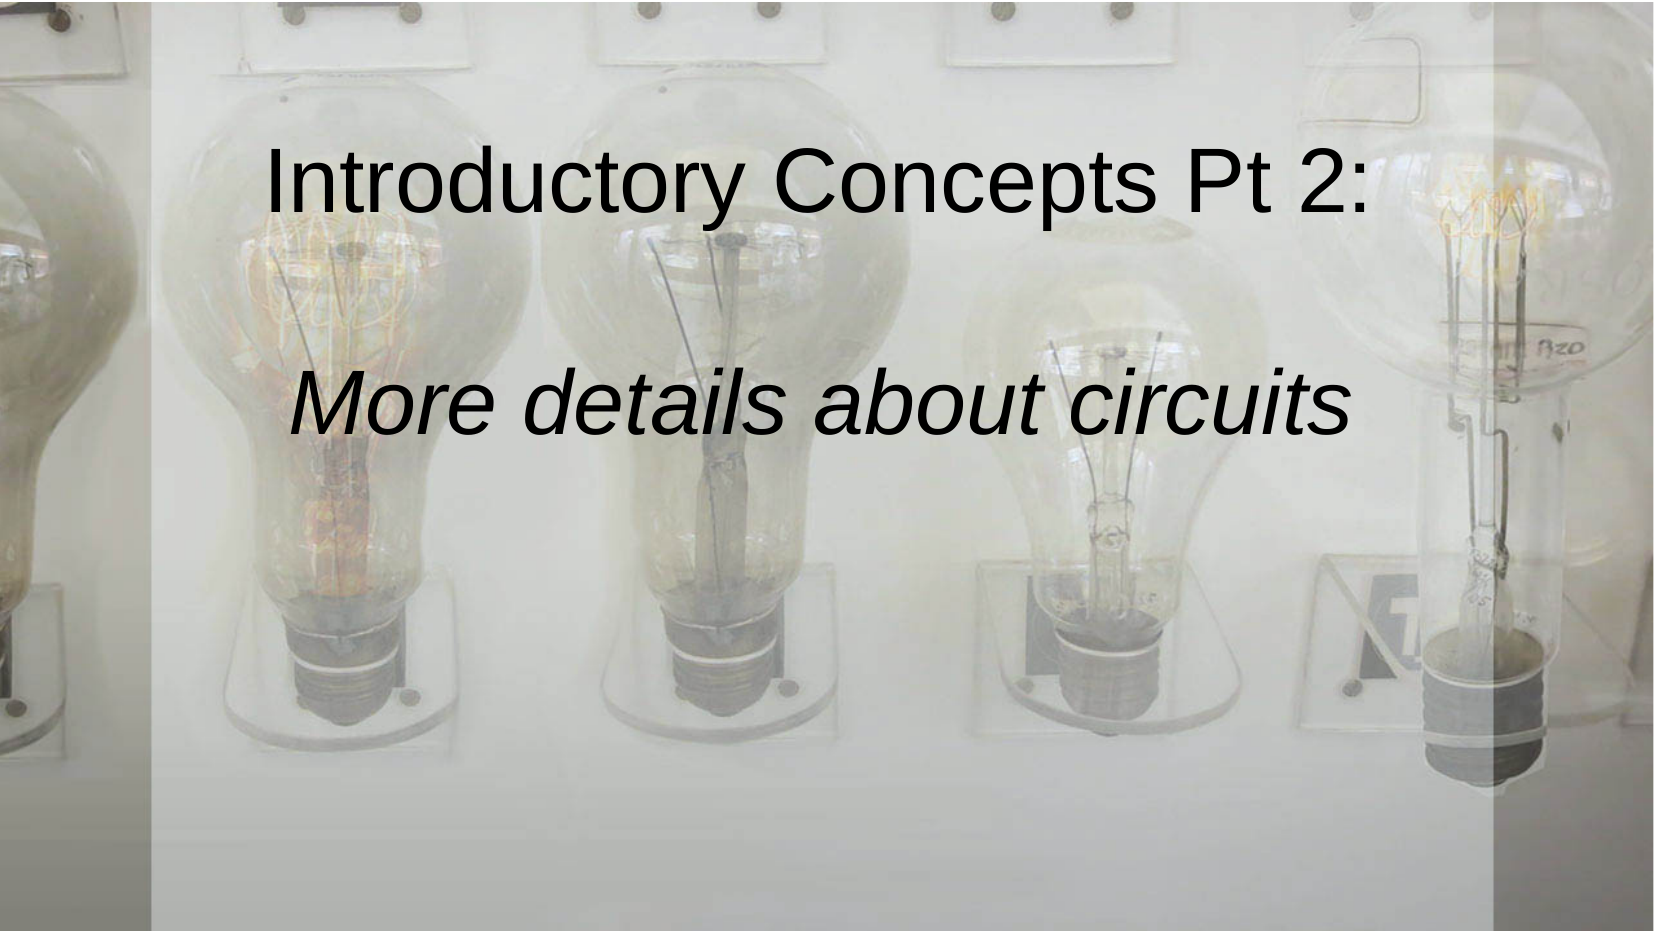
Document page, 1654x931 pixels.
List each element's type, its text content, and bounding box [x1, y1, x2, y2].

title More details about circuits [77, 300, 1566, 506]
picture [0, 2, 1654, 931]
title Introductory Concepts Pt 2: [75, 102, 1564, 259]
